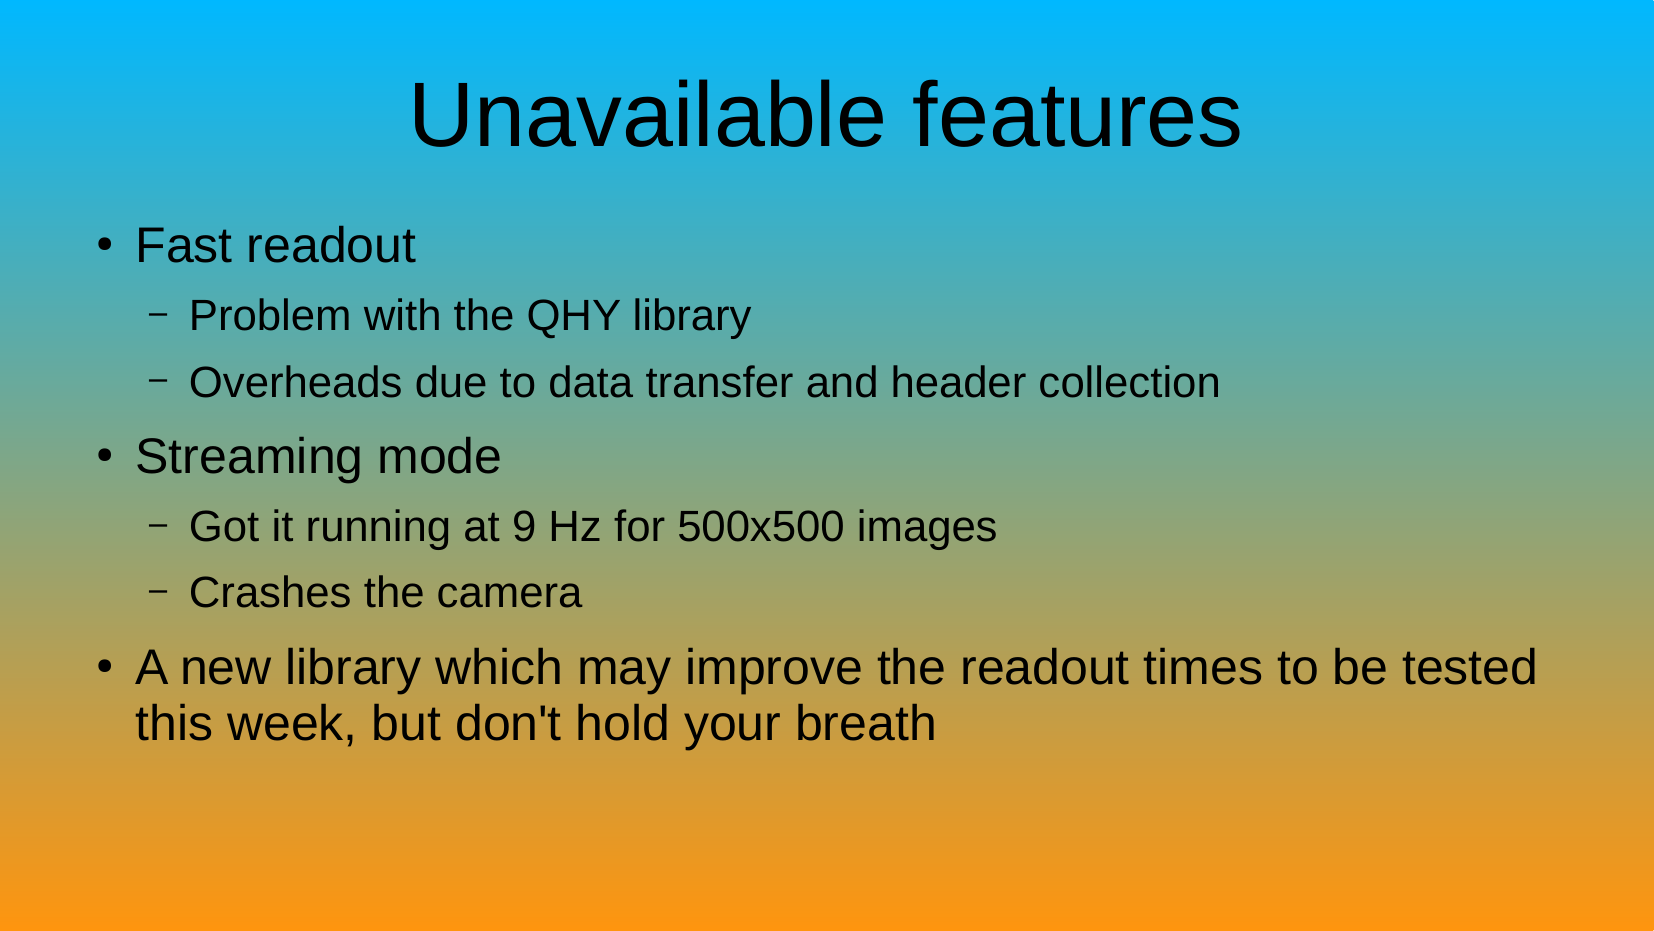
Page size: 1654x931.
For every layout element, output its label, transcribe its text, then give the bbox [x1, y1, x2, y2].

list Fast readout Problem with the QHY library Overheads due to data transfer and header collection Streaming mode Got it running at 9 Hz for 500x500 images Crashes the camera A new library which may improve the readout times to be tested this week, but don't hold your breath [82, 217, 1571, 758]
title Unavailable features [82, 37, 1571, 193]
